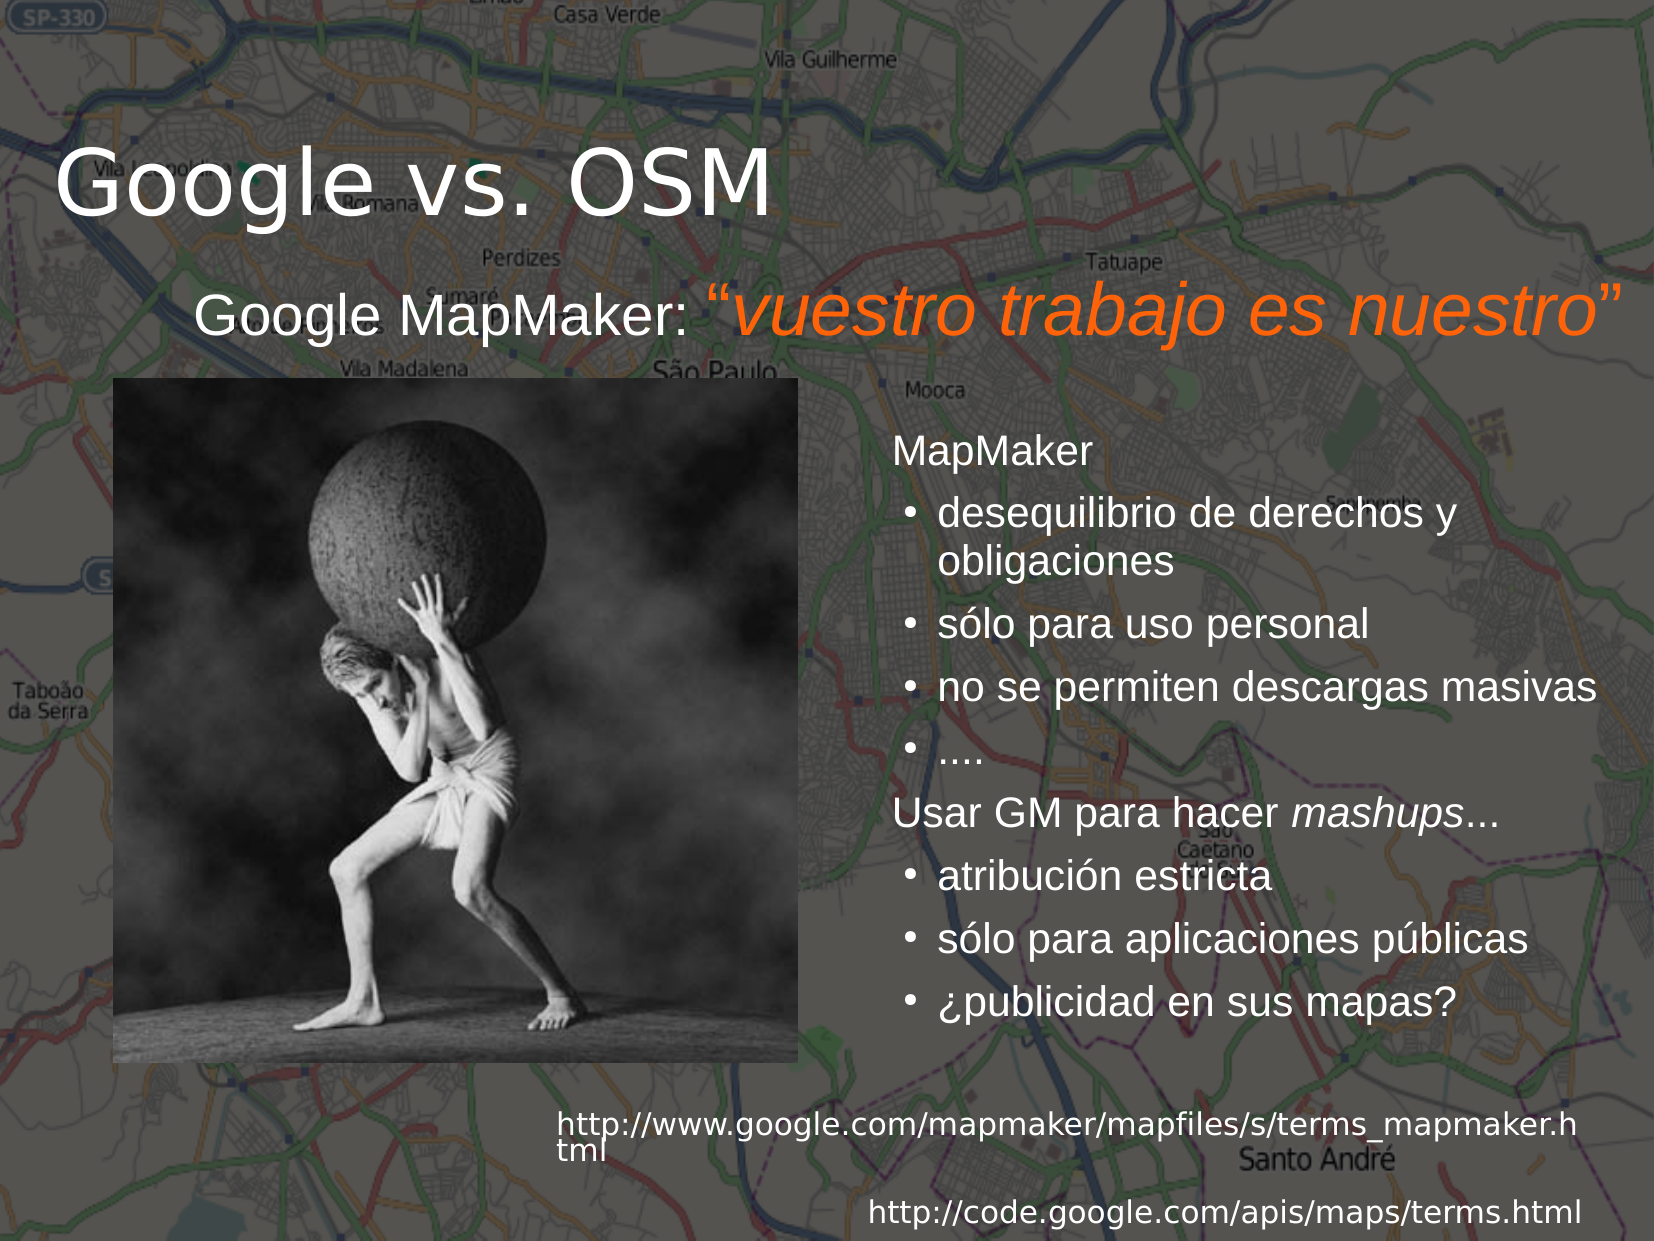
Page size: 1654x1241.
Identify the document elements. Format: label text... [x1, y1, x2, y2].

picture [0, 0, 1654, 1241]
list MapMaker desequilibrio de derechos y obligaciones sólo para uso personal no se permiten descargas masivas .... Usar GM para hacer mashups... atribución estricta sólo para aplicaciones públicas ¿publicidad en sus mapas? [883, 409, 1622, 1042]
list http://www.google.com/mapmaker/mapfiles/s/terms_mapmaker.html http://code.google.com/apis/maps/terms.html [547, 1075, 1592, 1238]
text_box Google MapMaker: “vuestro trabajo es nuestro” [193, 266, 1624, 351]
title Google vs. OSM [45, 56, 1609, 317]
